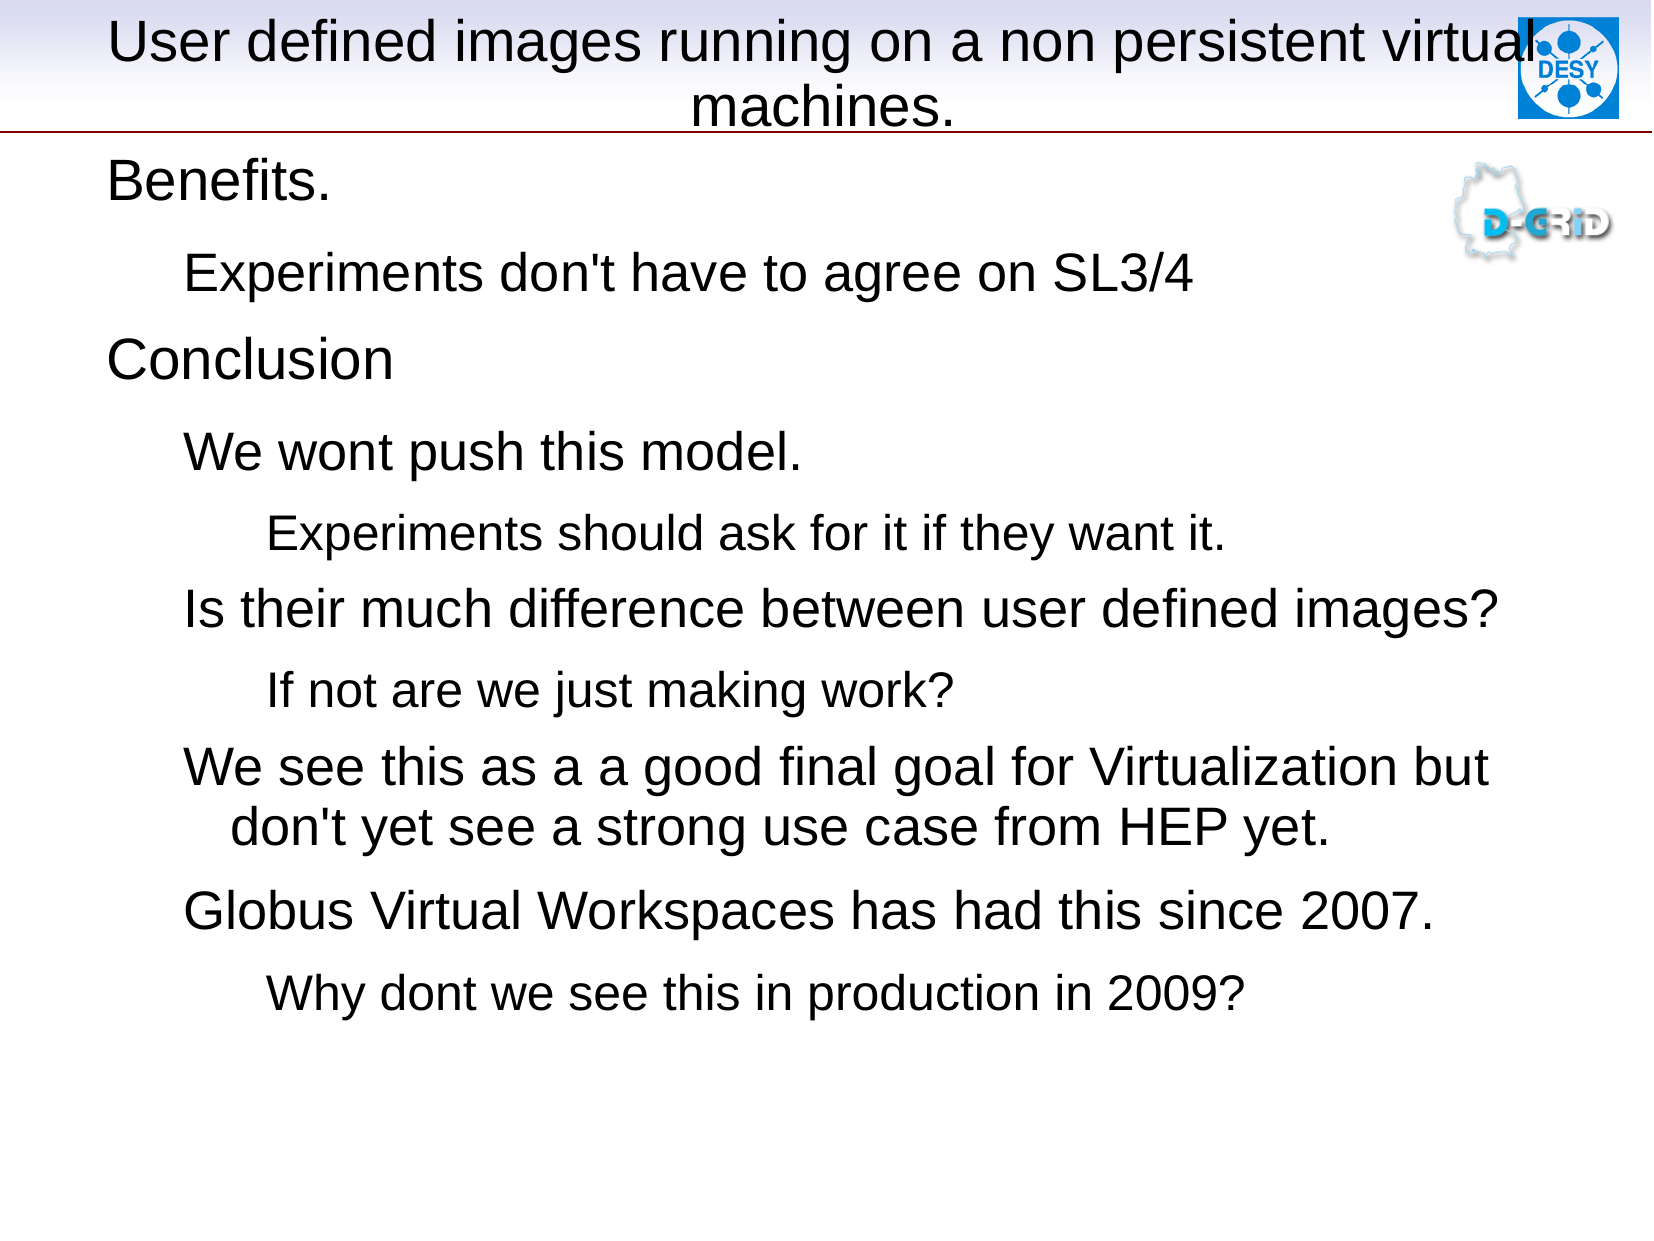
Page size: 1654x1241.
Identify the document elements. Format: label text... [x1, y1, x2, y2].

picture [1577, 147, 1646, 266]
title User defined images running on a non persistent virtual machines. [82, 7, 1565, 141]
list Benefits. Experiments don't have to agree on SL3/4 Conclusion We wont push this model. Experiments should ask for it if they want it. Is their much difference between user defined images? If not are we just making work? We see this as a a good final goal for Virtualization but don't yet see a strong use case from HEP yet. Globus Virtual Workspaces has had this since 2007. Why dont we see this in production in 2009? [88, 147, 1577, 1099]
picture [1565, 17, 1619, 119]
